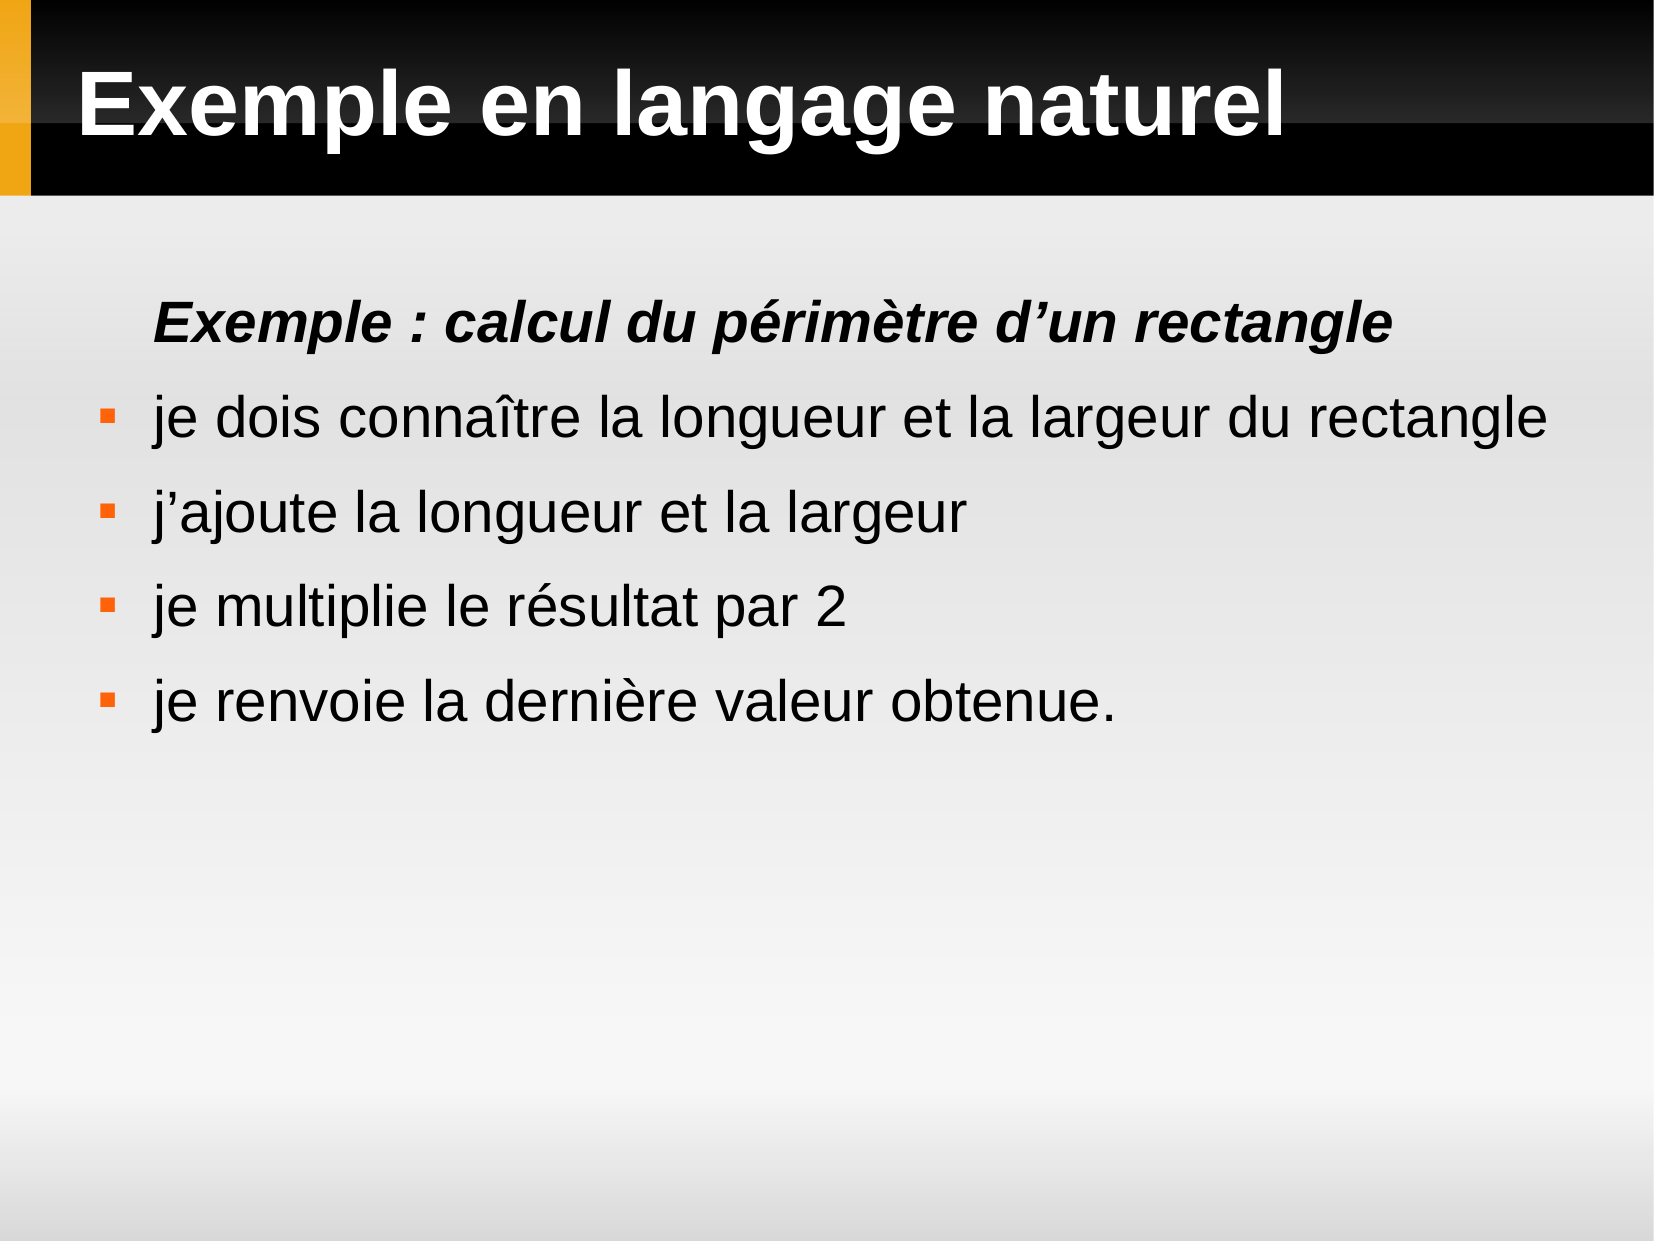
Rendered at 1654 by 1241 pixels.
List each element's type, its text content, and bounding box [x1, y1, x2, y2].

picture [0, 0, 1654, 1241]
title Exemple en langage naturel [76, 0, 1565, 208]
list Exemple : calcul du périmètre d’un rectangle je dois connaître la longueur et la largeur du rectangle j’ajoute la longueur et la largeur je multiplie le résultat par 2 je renvoie la dernière valeur obtenue. [82, 290, 1571, 798]
